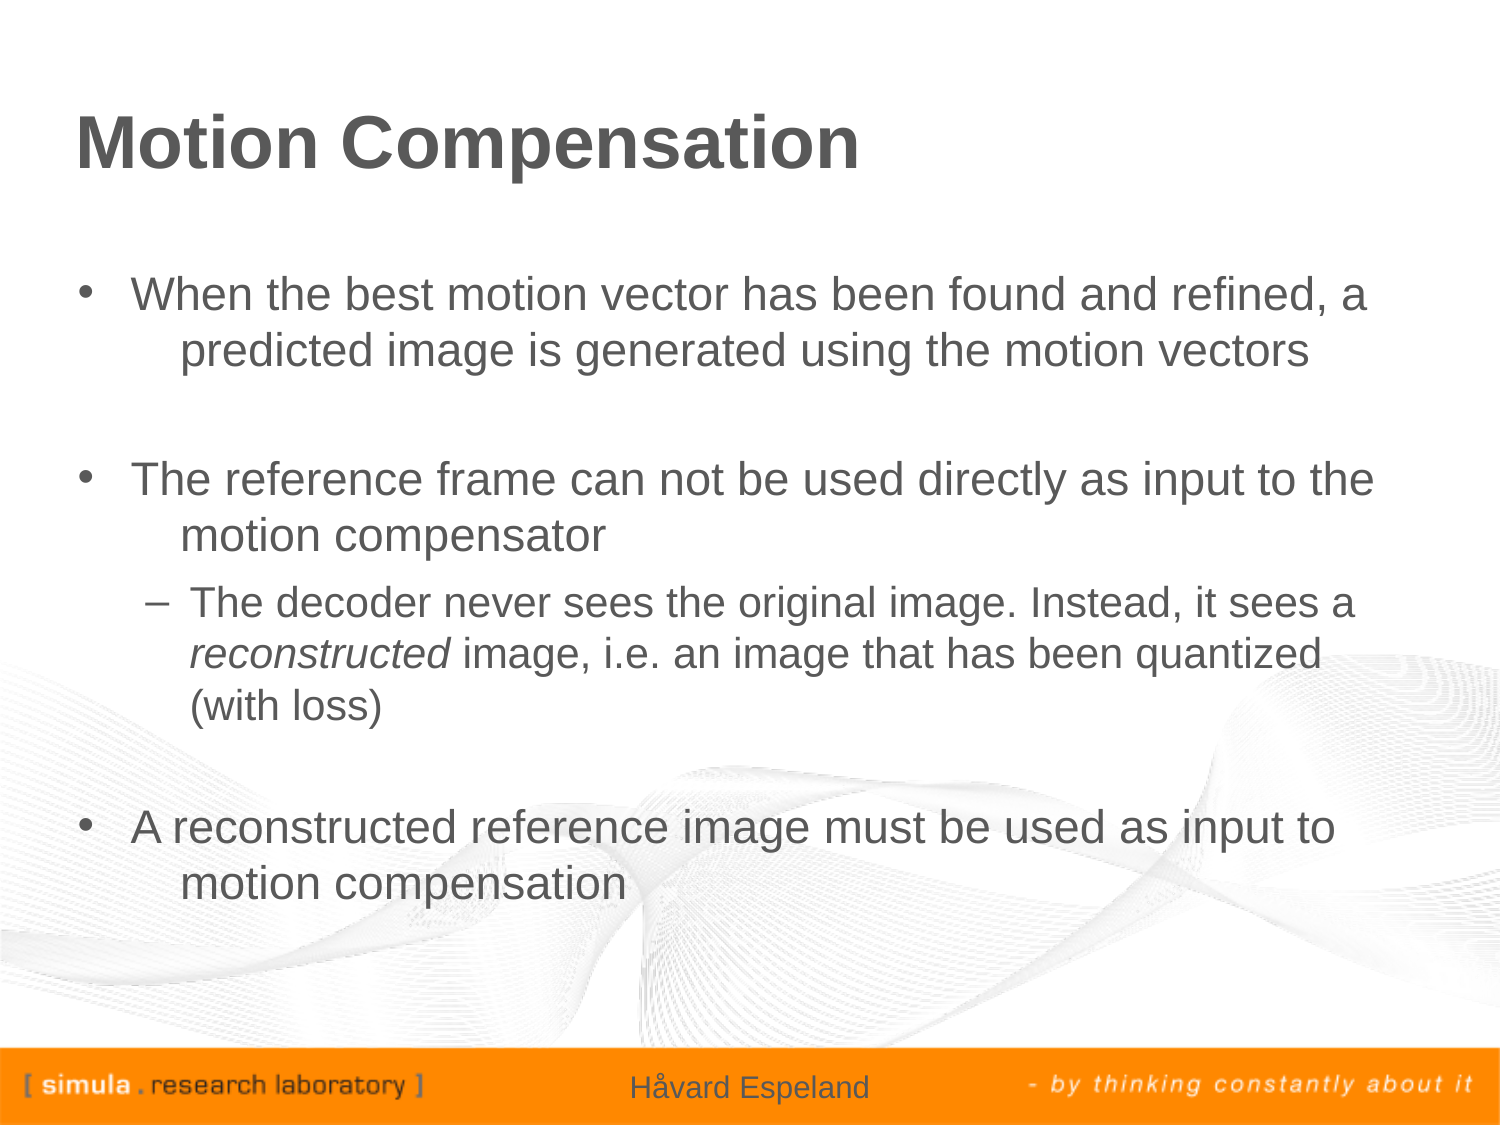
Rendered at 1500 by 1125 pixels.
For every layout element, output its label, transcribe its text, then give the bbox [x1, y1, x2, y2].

list When the best motion vector has been found and refined, a predicted image is generated using the motion vectors The reference frame can not be used directly as input to the motion compensator The decoder never sees the original image. Instead, it sees a reconstructed image, i.e. an image that has been quantized (with loss) A reconstructed reference image must be used as input to motion compensation [75, 263, 1425, 916]
title Motion Compensation [75, 44, 1425, 233]
picture [0, 654, 1500, 1125]
